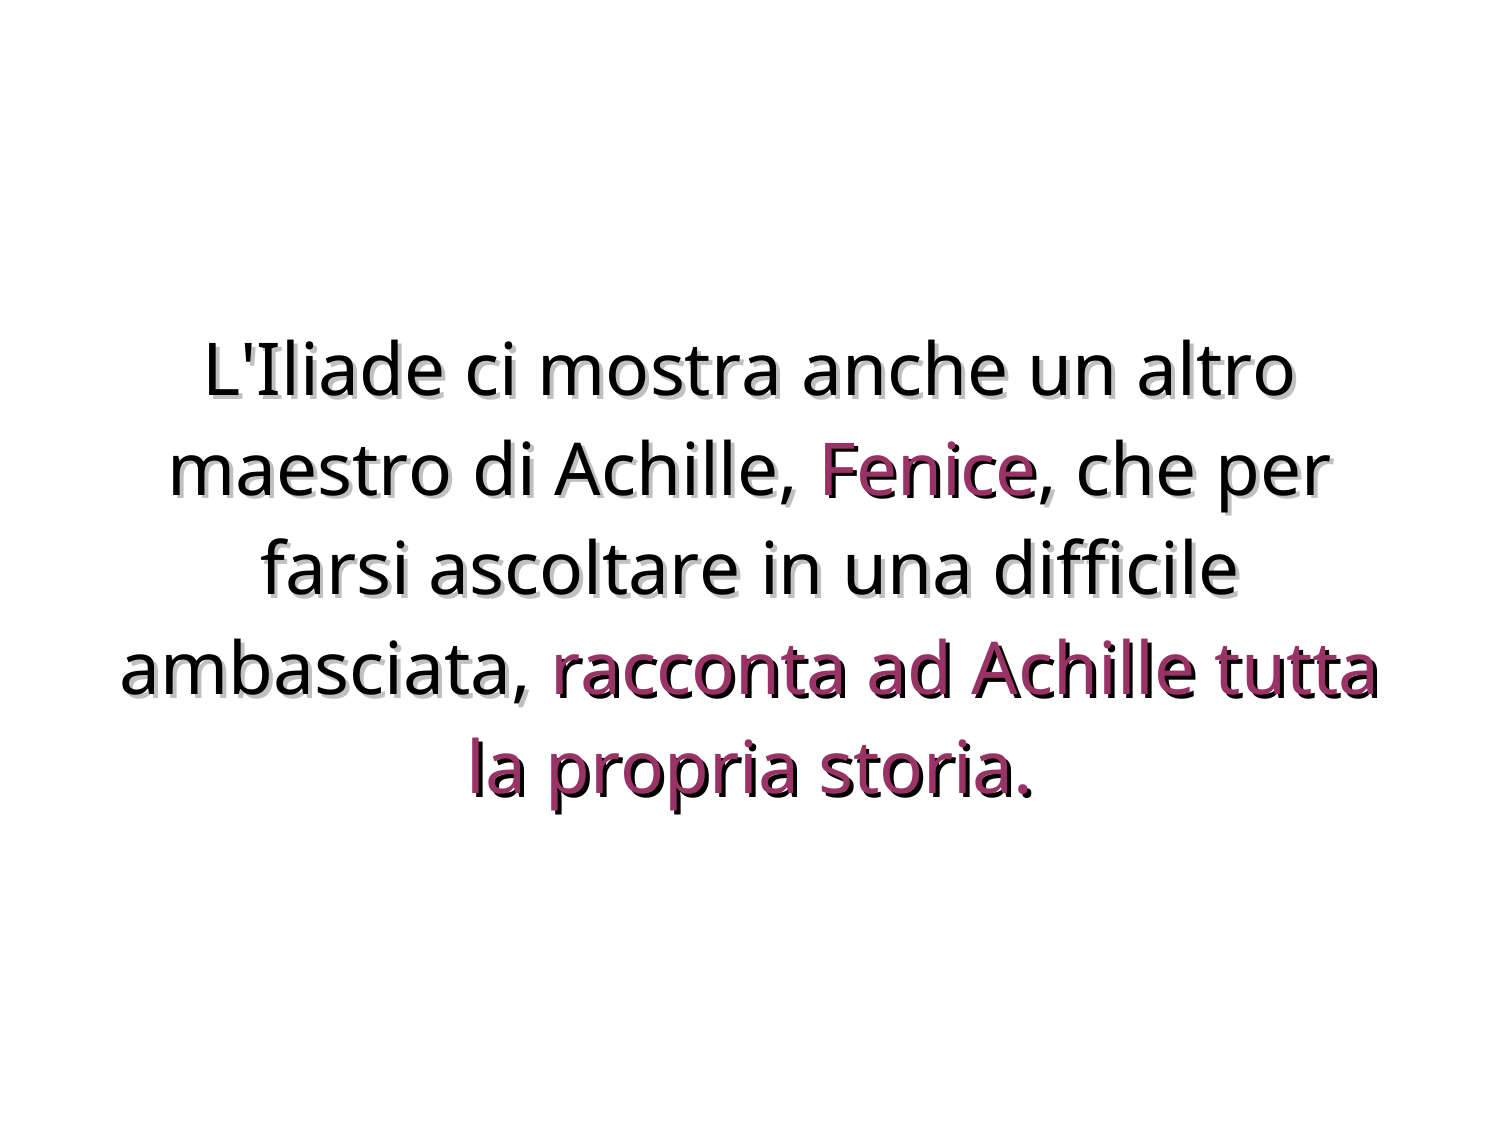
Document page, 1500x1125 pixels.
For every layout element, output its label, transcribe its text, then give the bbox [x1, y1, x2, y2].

title L'Iliade ci mostra anche un altro maestro di Achille, Fenice, che per farsi ascoltare in una difficile ambasciata, racconta ad Achille tutta la propria storia. [75, 45, 1426, 1088]
